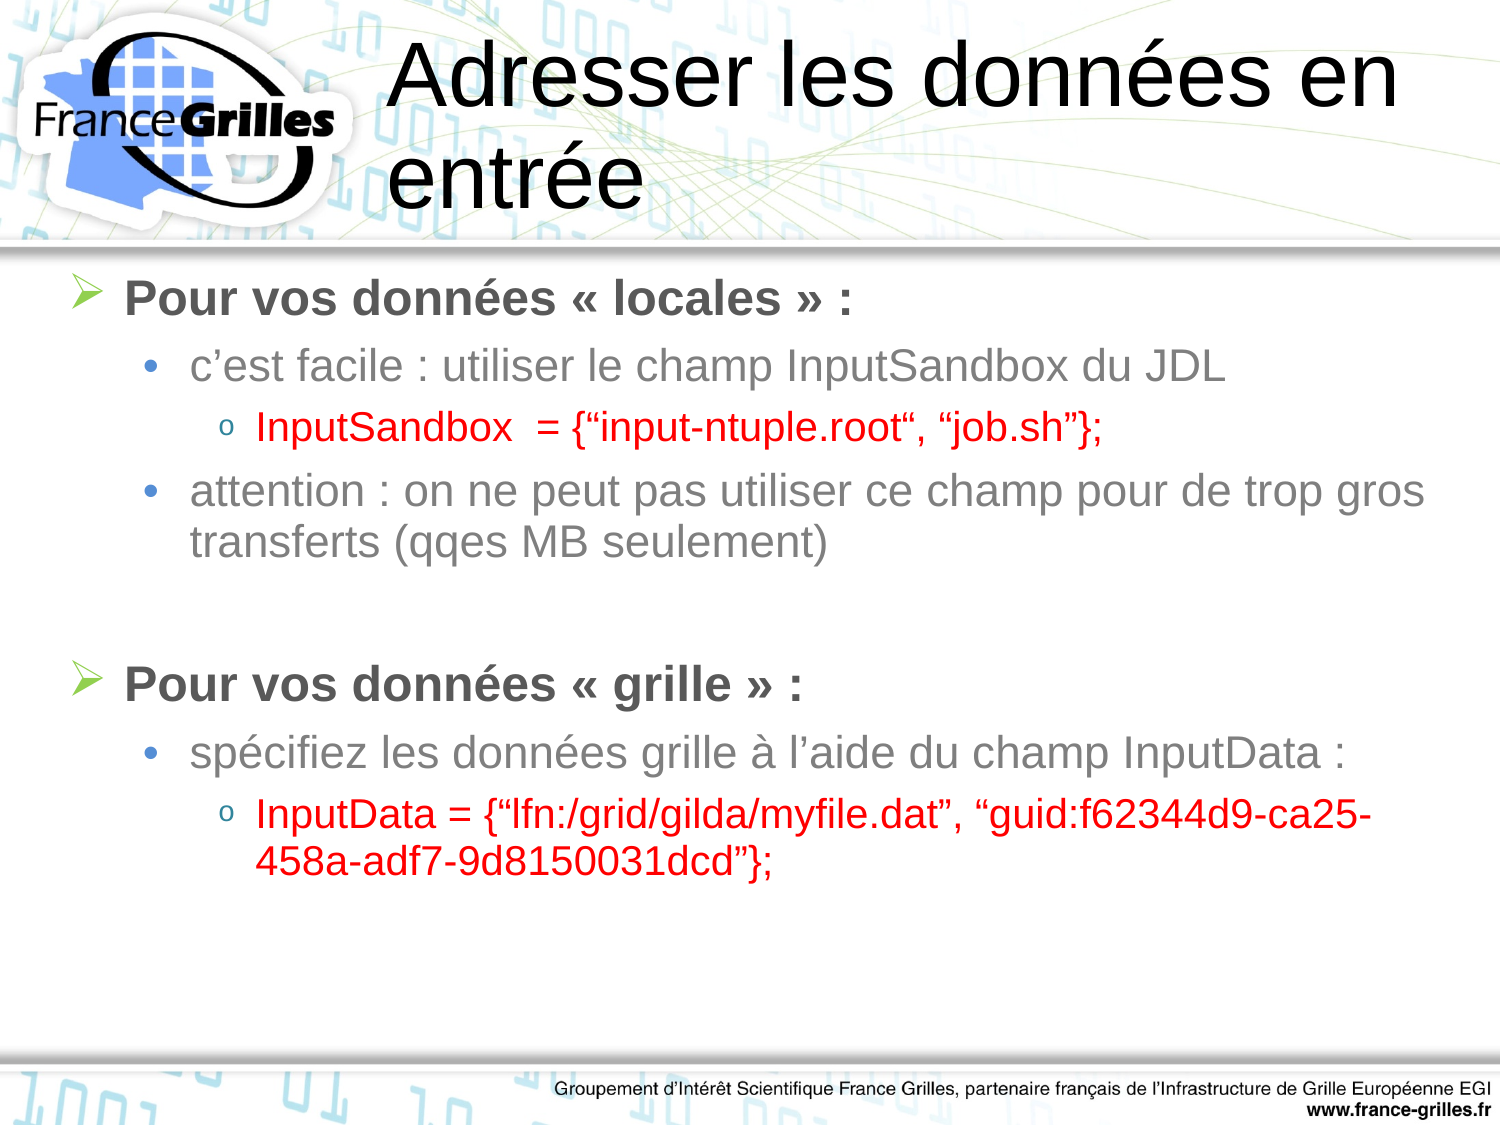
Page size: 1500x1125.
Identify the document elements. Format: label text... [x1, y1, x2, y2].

picture [0, 0, 1500, 1125]
title Adresser les données en entrée [372, 4, 1459, 248]
list Pour vos données « locales » : c’est facile : utiliser le champ InputSandbox du JDL InputSandbox = {“input-ntuple.root“, “job.sh”}; attention : on ne peut pas utiliser ce champ pour de trop gros transferts (qqes MB seulement) Pour vos données « grille » : spécifiez les données grille à l’aide du champ InputData : InputData = {“lfn:/grid/gilda/myfile.dat”, “guid:f62344d9-ca25-458a-adf7-9d8150031dcd”}; [53, 262, 1459, 1024]
